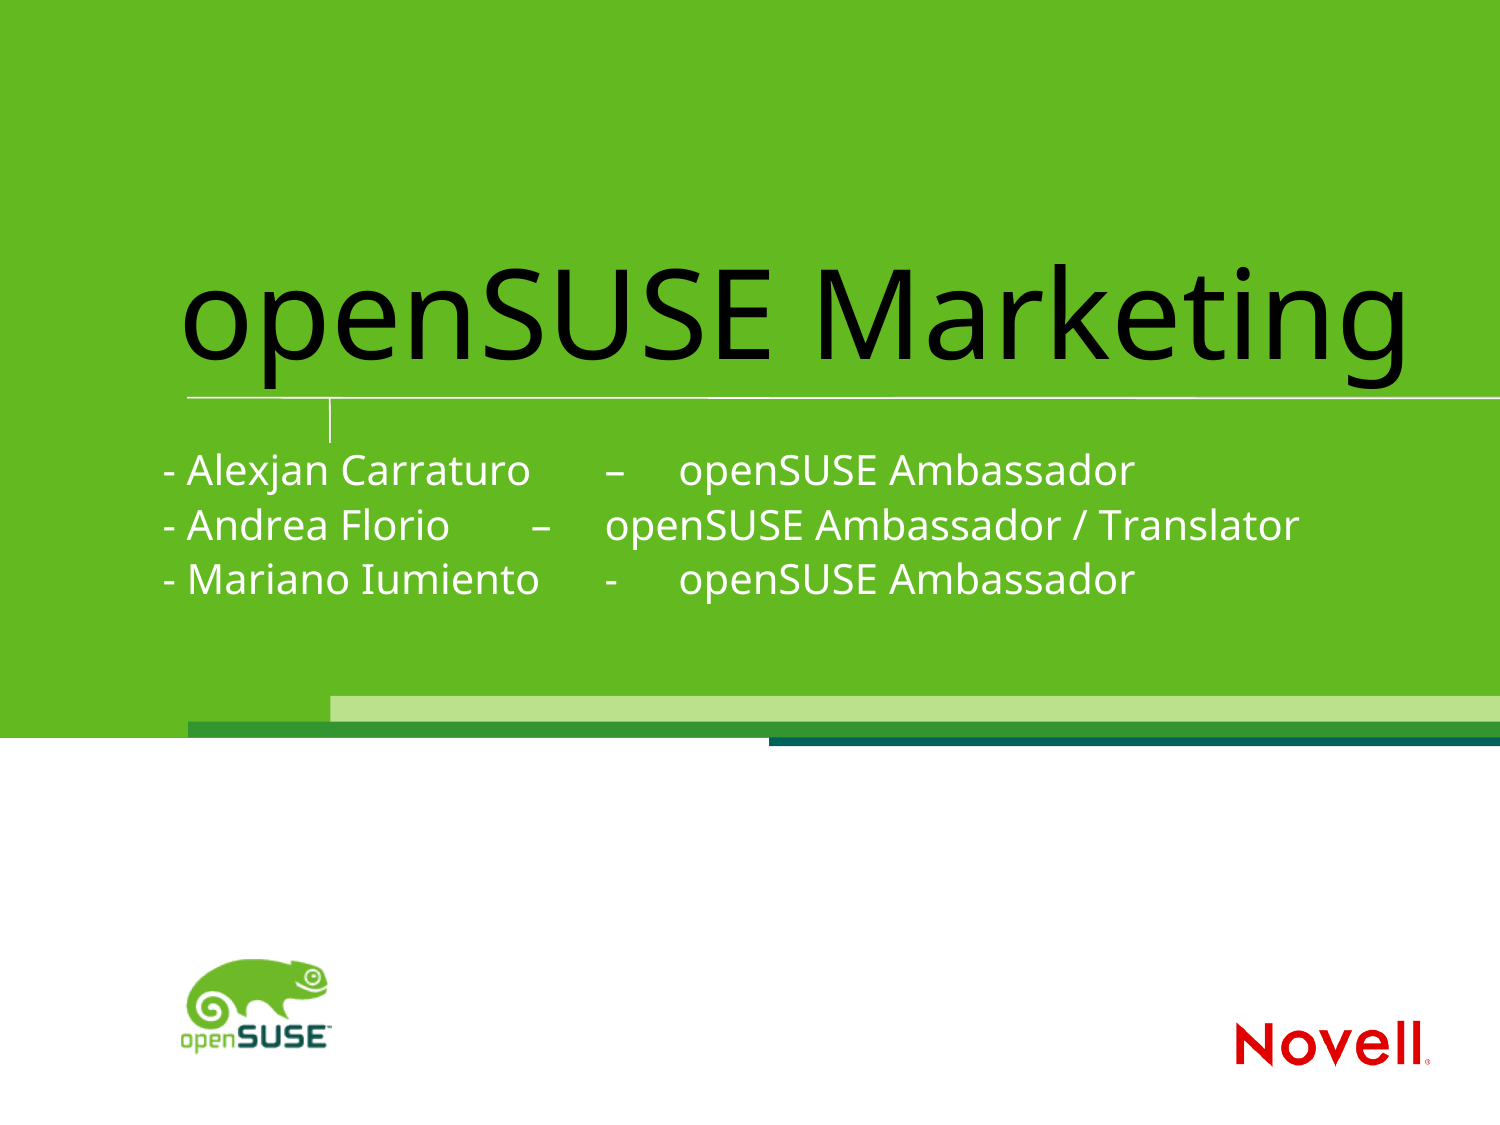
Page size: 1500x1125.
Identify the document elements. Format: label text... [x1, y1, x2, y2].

picture [1227, 1013, 1438, 1074]
subtitle - Alexjan Carraturo – openSUSE Ambassador - Andrea Florio – openSUSE Ambassador / Translator - Mariano Iumiento - openSUSE Ambassador [147, 442, 1477, 613]
title openSUSE Marketing [163, 137, 1477, 388]
picture [181, 959, 332, 1055]
